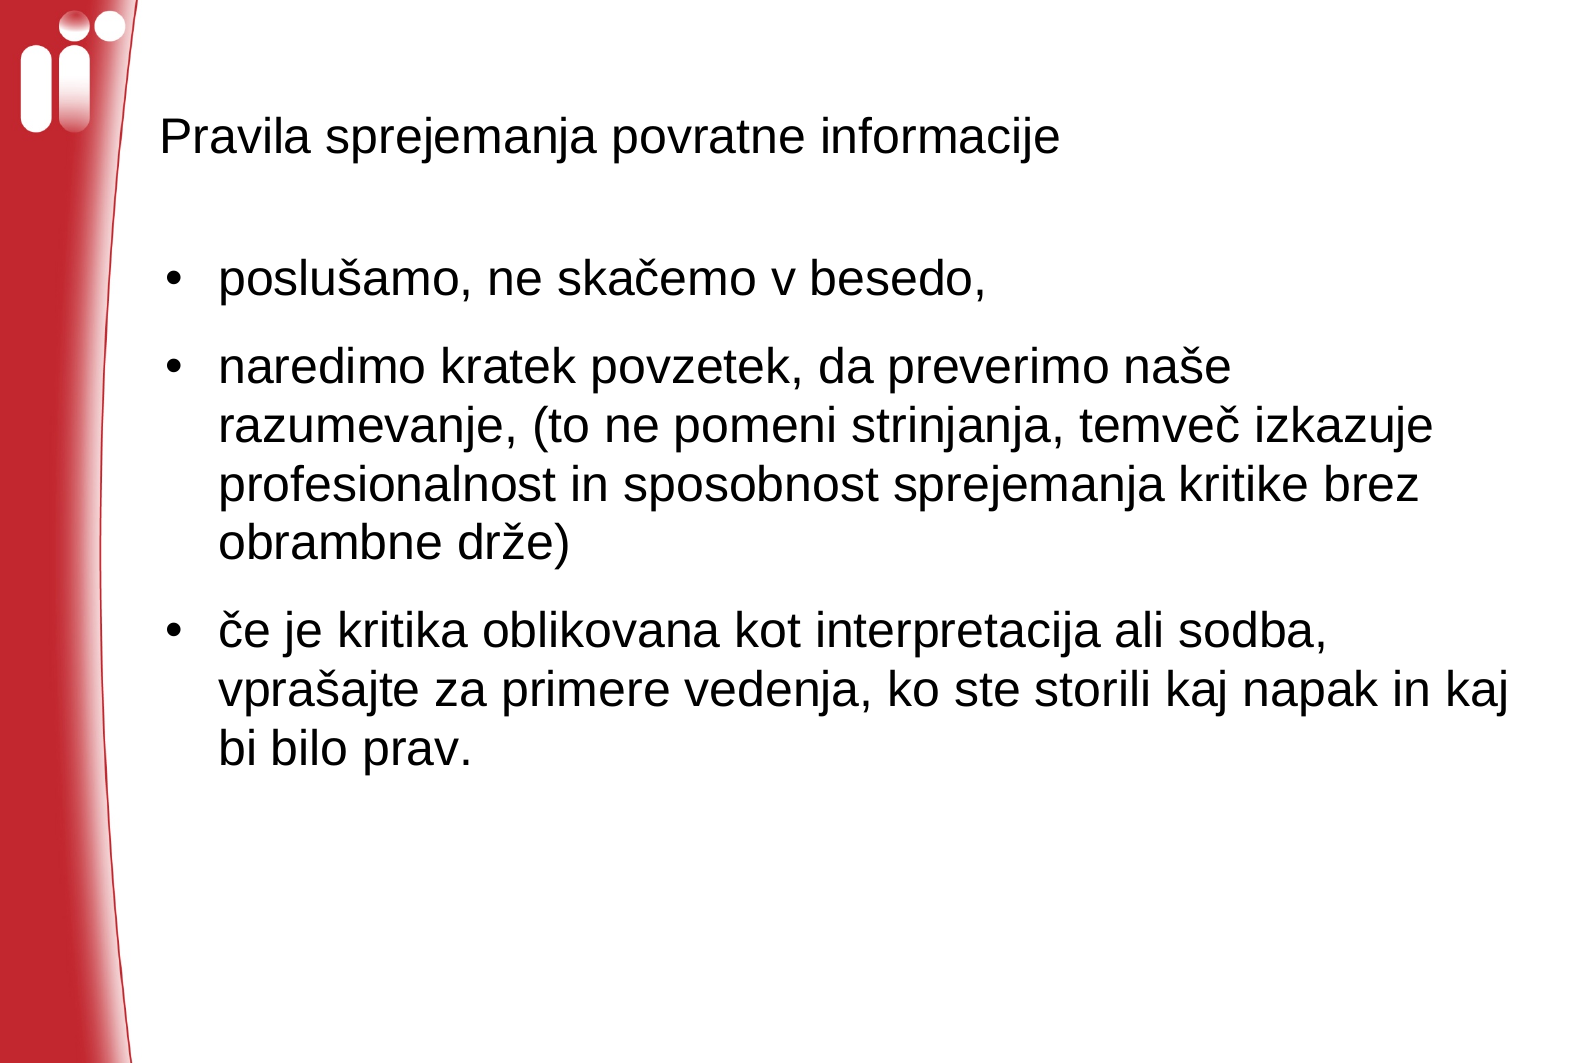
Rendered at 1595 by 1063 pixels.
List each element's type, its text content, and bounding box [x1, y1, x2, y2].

list poslušamo, ne skačemo v besedo, naredimo kratek povzetek, da preverimo naše razumevanje, (to ne pomeni strinjanja, temveč izkazuje profesionalnost in sposobnost sprejemanja kritike brez obrambne drže) če je kritika oblikovana kot interpretacija ali sodba, vprašajte za primere vedenja, ko ste storili kaj napak in kaj bi bilo prav. [147, 248, 1515, 1063]
picture [0, 0, 1414, 1063]
title Pravila sprejemanja povratne informacije [159, 22, 1515, 248]
